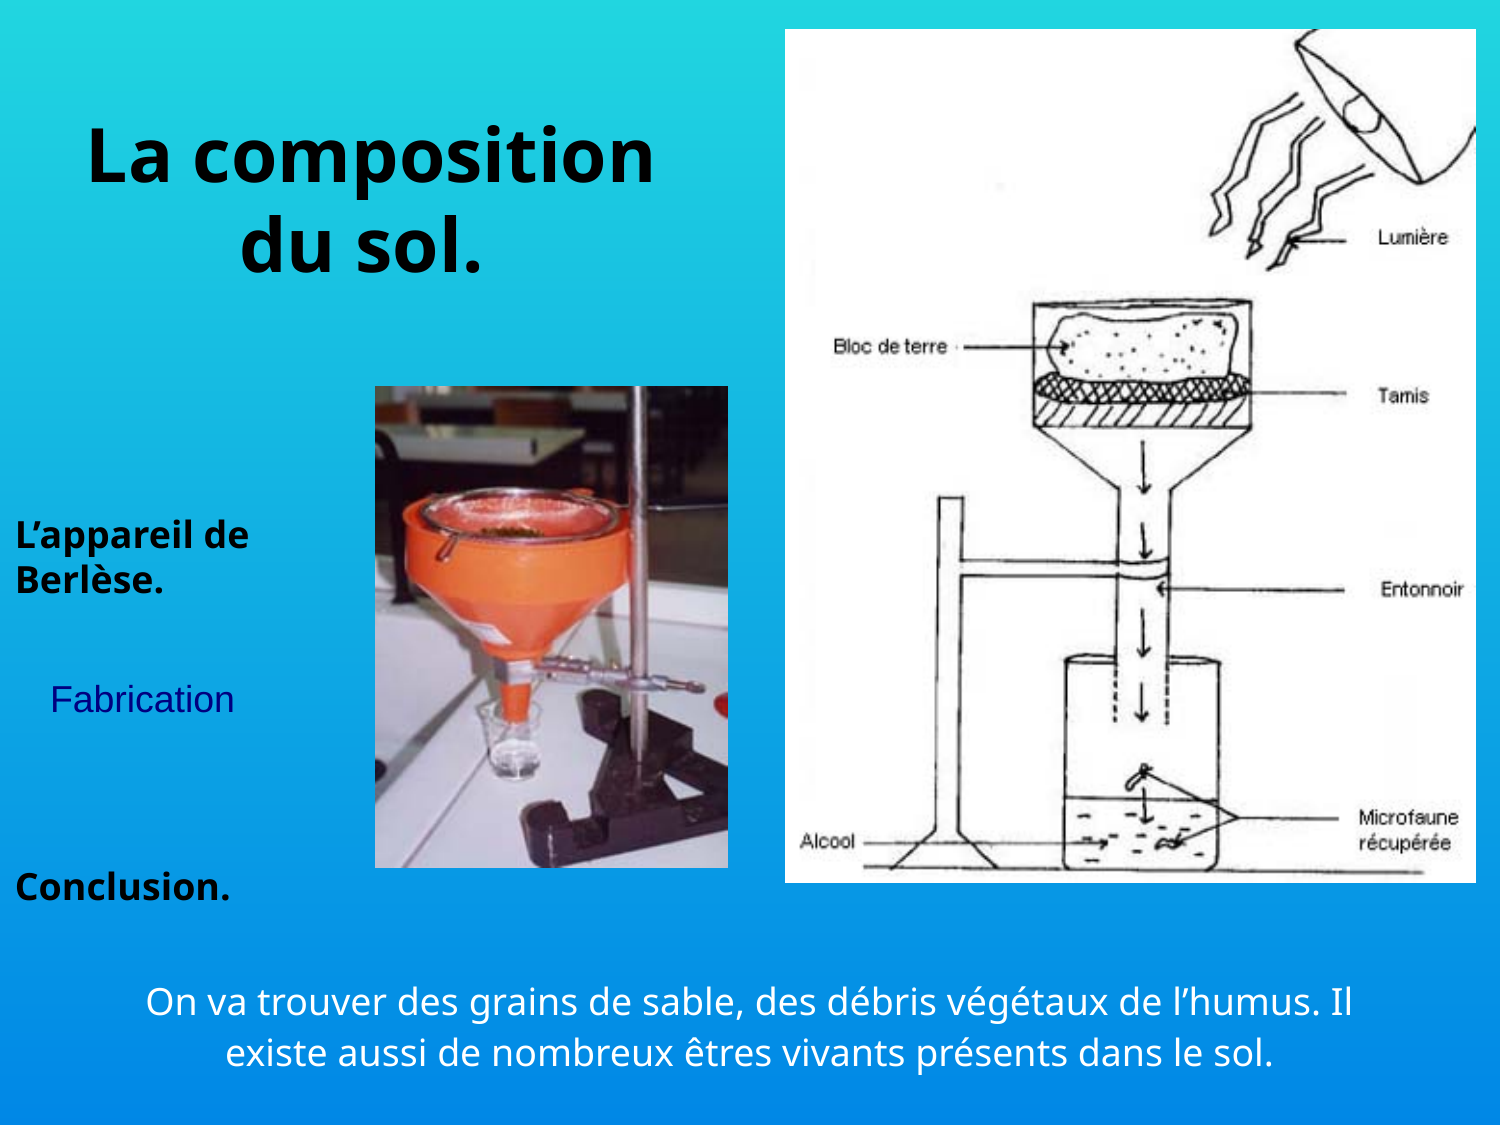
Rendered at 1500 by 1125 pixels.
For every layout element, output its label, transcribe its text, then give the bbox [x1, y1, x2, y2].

text_box L’appareil de Berlèse. [0, 503, 293, 609]
text_box Conclusion. [0, 855, 275, 916]
picture [0, 29, 1500, 882]
title La composition du sol. [46, 35, 697, 361]
text_box Fabrication [35, 667, 317, 728]
text_box On va trouver des grains de sable, des débris végétaux de l’humus. Il existe aussi de nombreux êtres vivants présents dans le sol. [106, 968, 1394, 1120]
